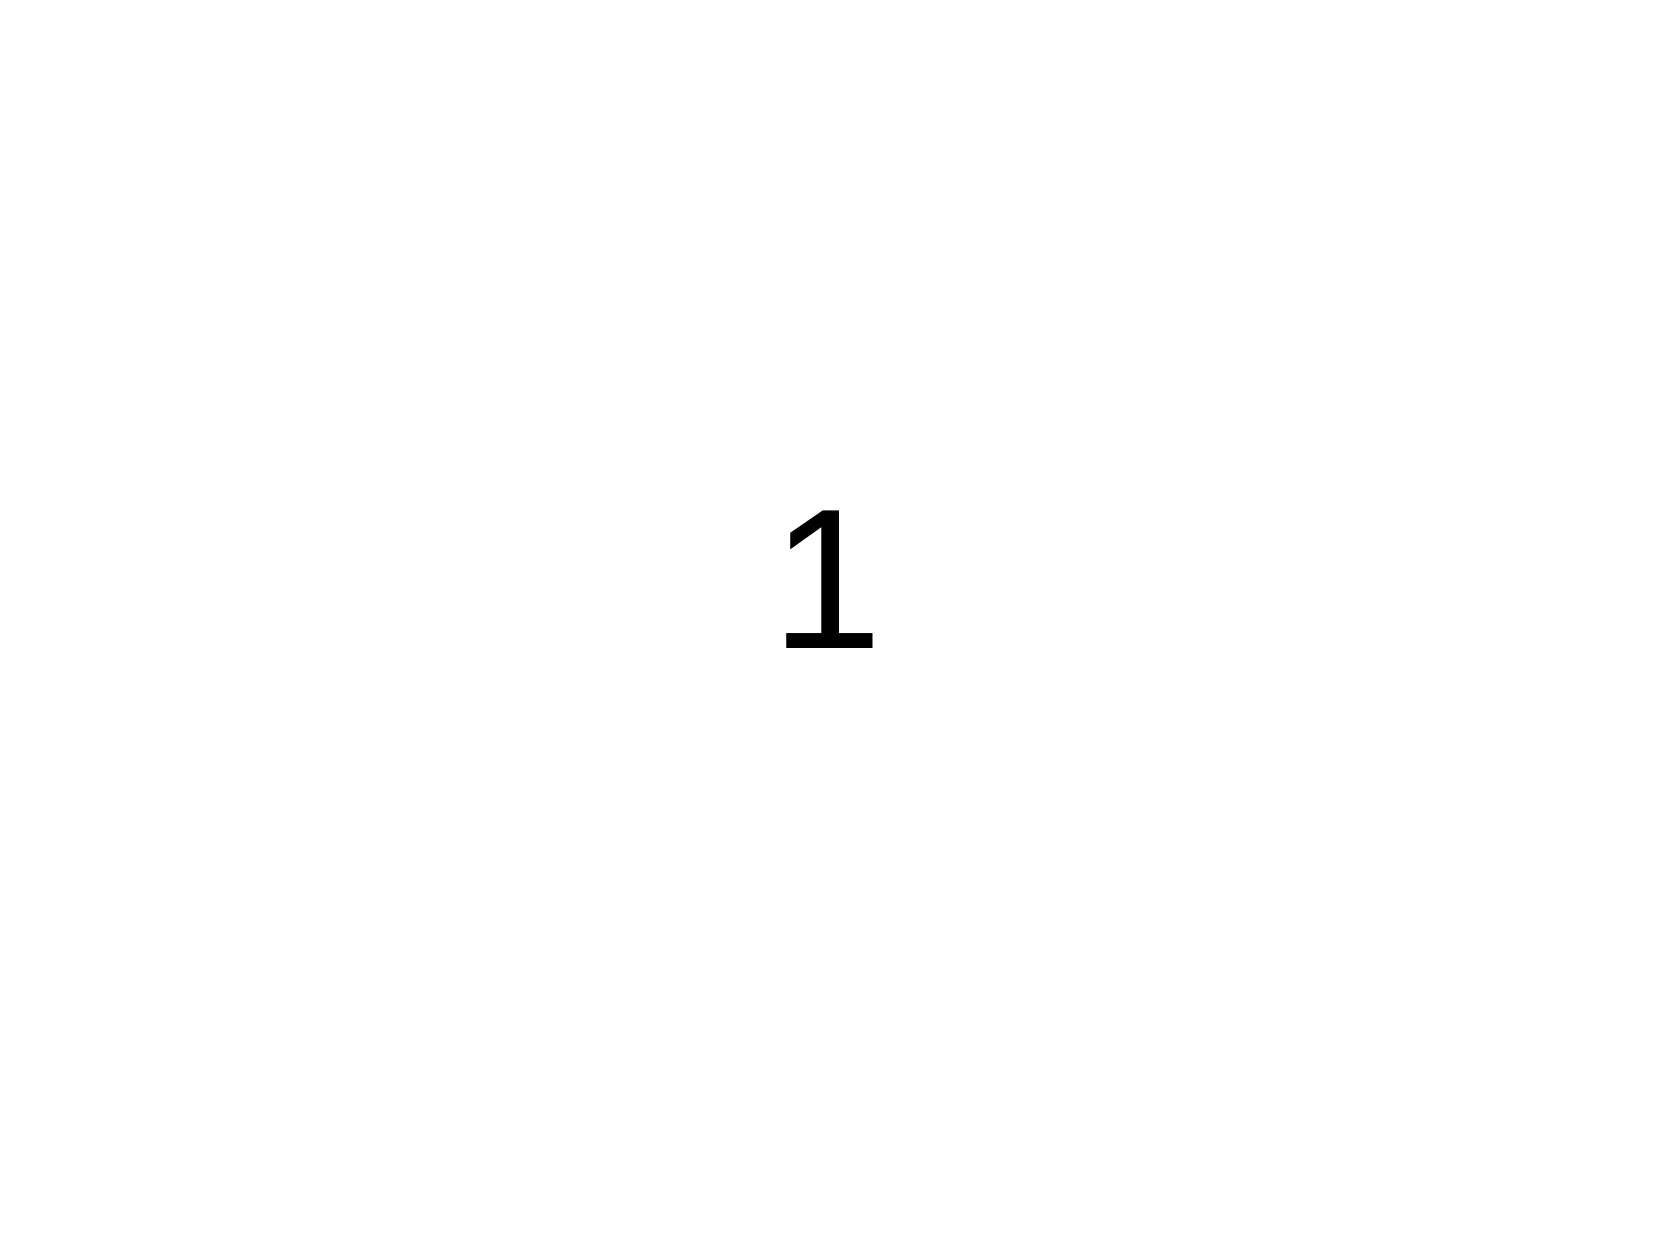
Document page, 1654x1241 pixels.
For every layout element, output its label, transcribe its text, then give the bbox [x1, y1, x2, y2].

subtitle 1 [82, 49, 1571, 1109]
